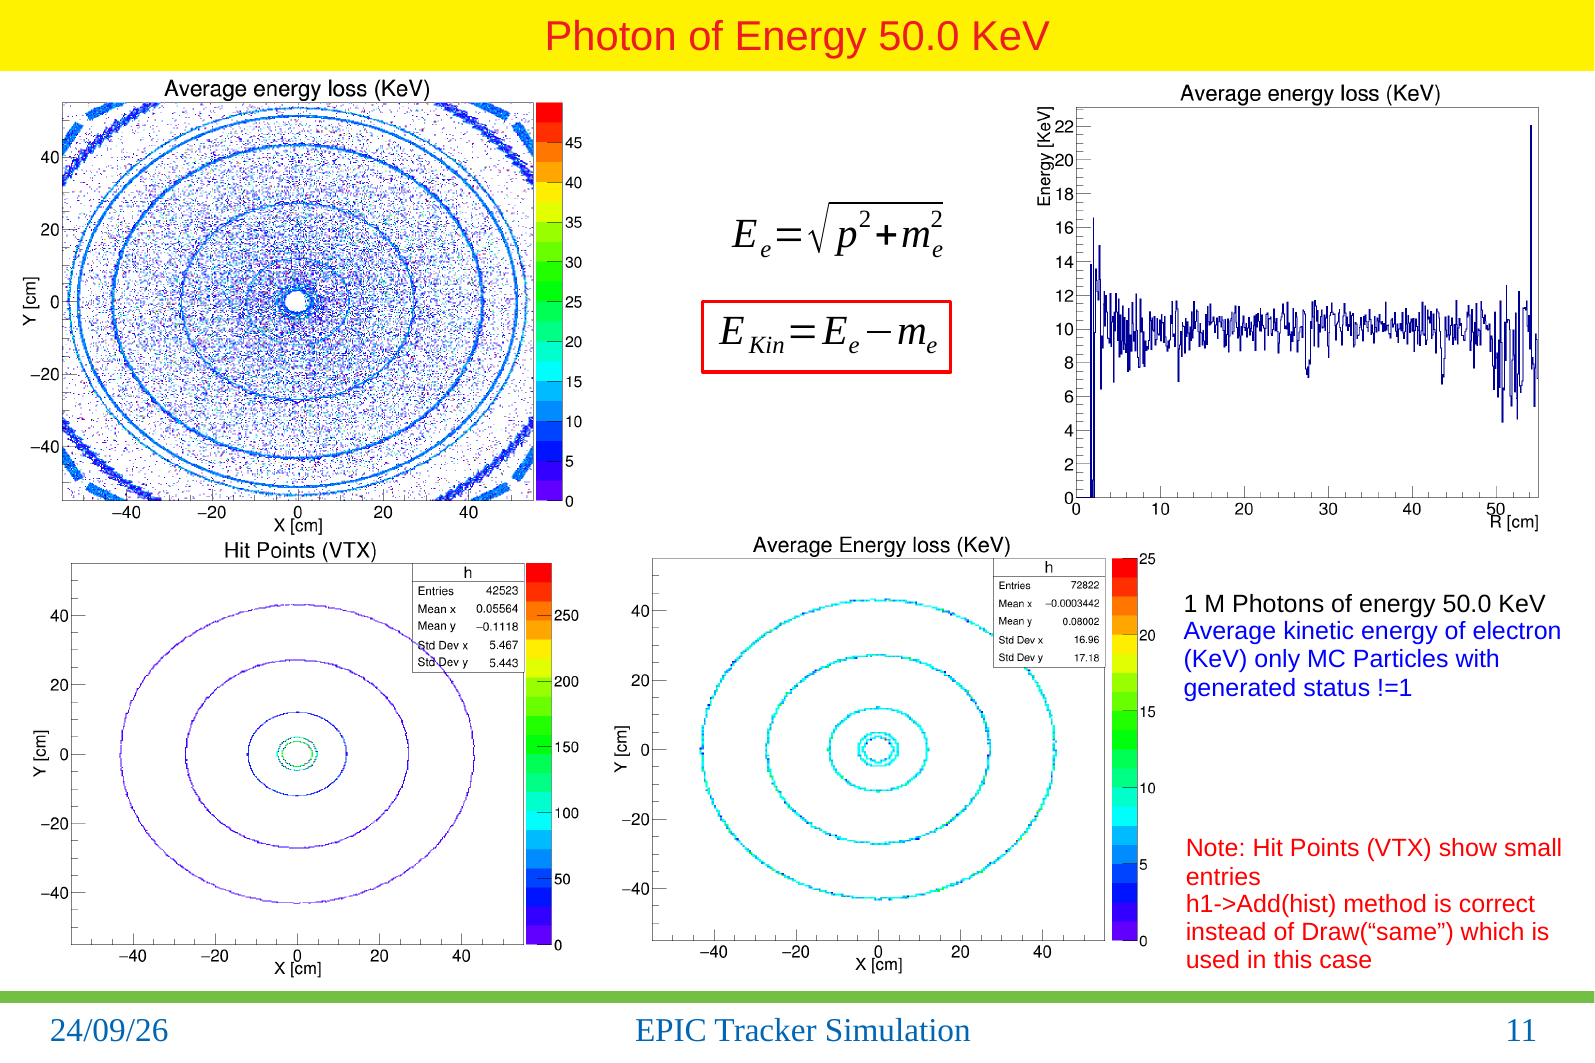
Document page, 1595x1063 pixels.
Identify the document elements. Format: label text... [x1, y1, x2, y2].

title Photon of Energy 50.0 KeV [0, 0, 1595, 71]
text_box 1 M Photons of energy 50.0 KeV Average kinetic energy of electron (KeV) only MC Particles with generated status !=1 [1168, 581, 1595, 709]
picture [602, 79, 1595, 986]
chart [711, 307, 945, 359]
text_box Note: Hit Points (VTX) show small entries h1->Add(hist) method is correct instead of Draw(“same”) which is used in this case [1171, 826, 1595, 1010]
picture [10, 74, 591, 990]
chart [724, 200, 950, 263]
